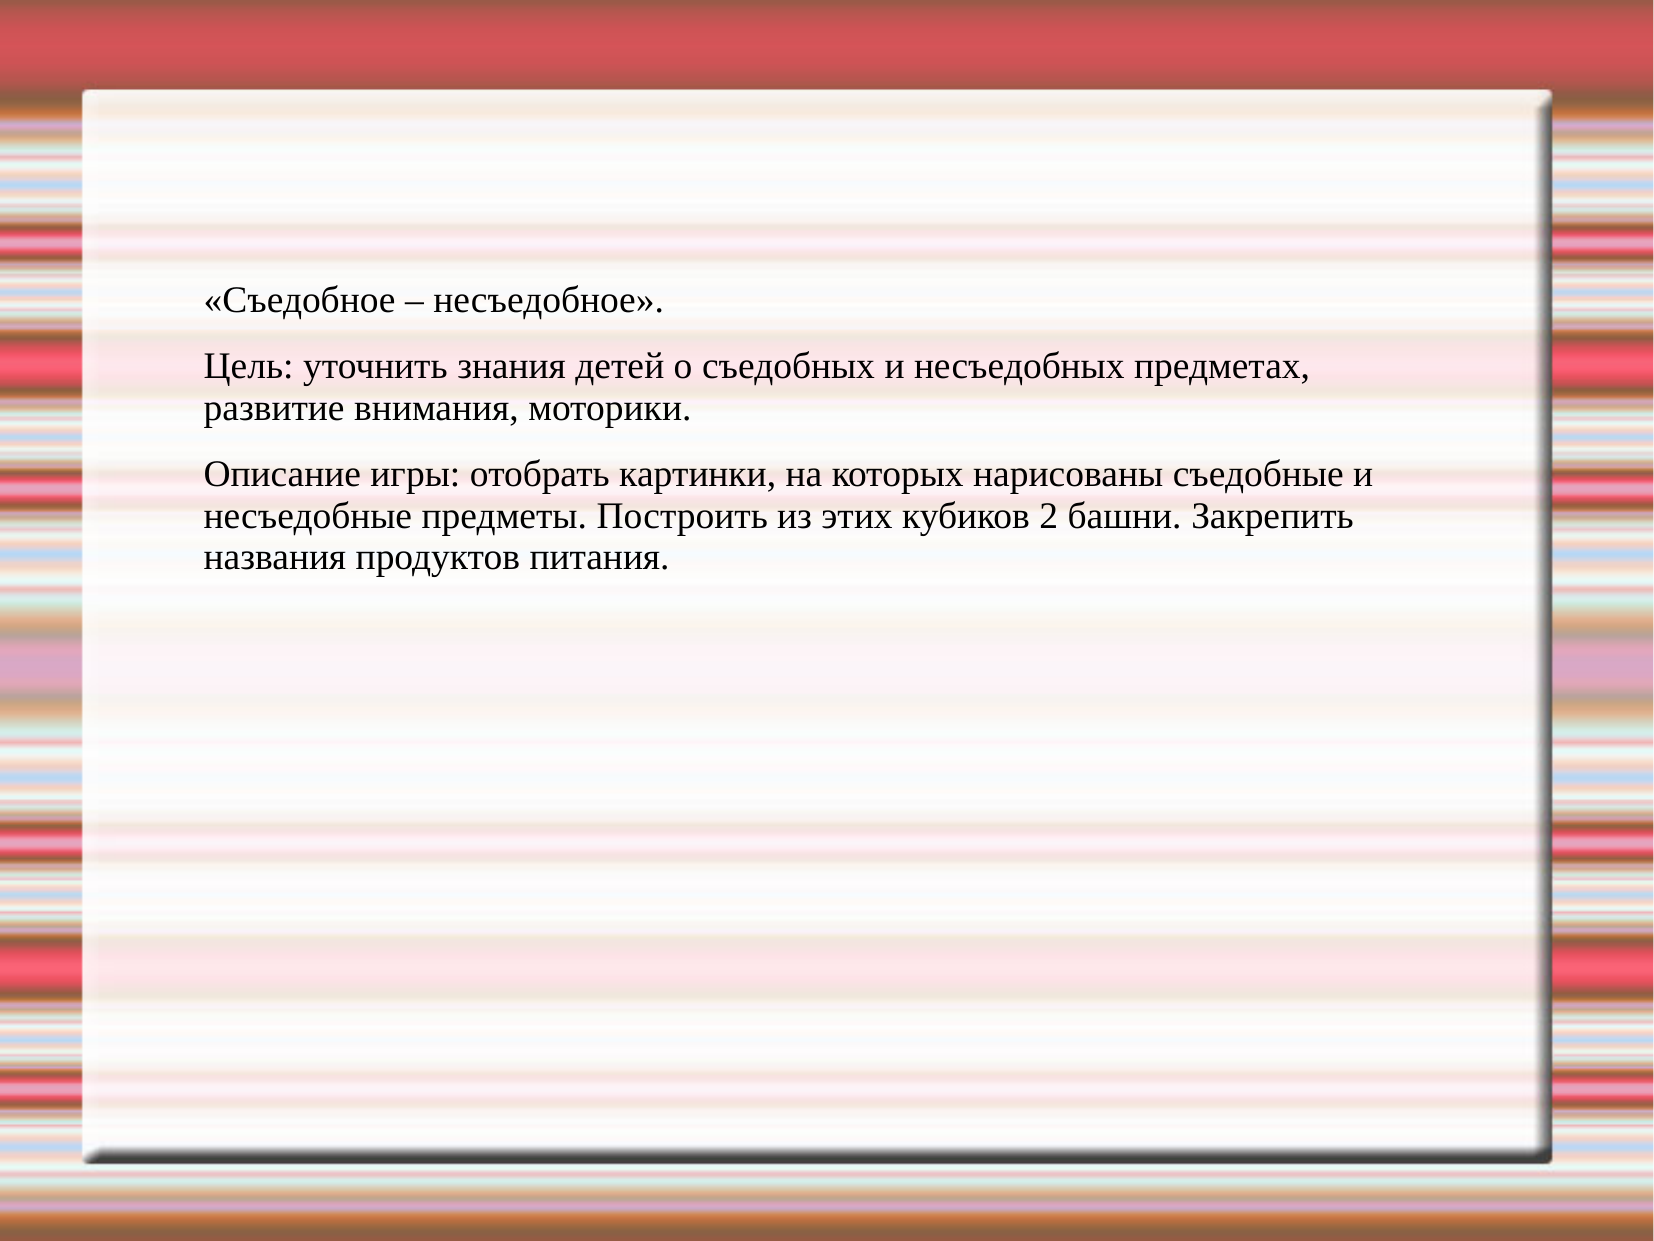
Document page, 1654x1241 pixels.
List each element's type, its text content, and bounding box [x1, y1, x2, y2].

picture [0, 0, 1654, 1241]
text_box «Съедобное – несъедобное». Цель: уточнить знания детей о съедобных и несъедобных предметах, развитие внимания, моторики. Описание игры: отобрать картинки, на которых нарисованы съедобные и несъедобные предметы. Построить из этих кубиков 2 башни. Закрепить названия продуктов питания. [188, 271, 1441, 650]
